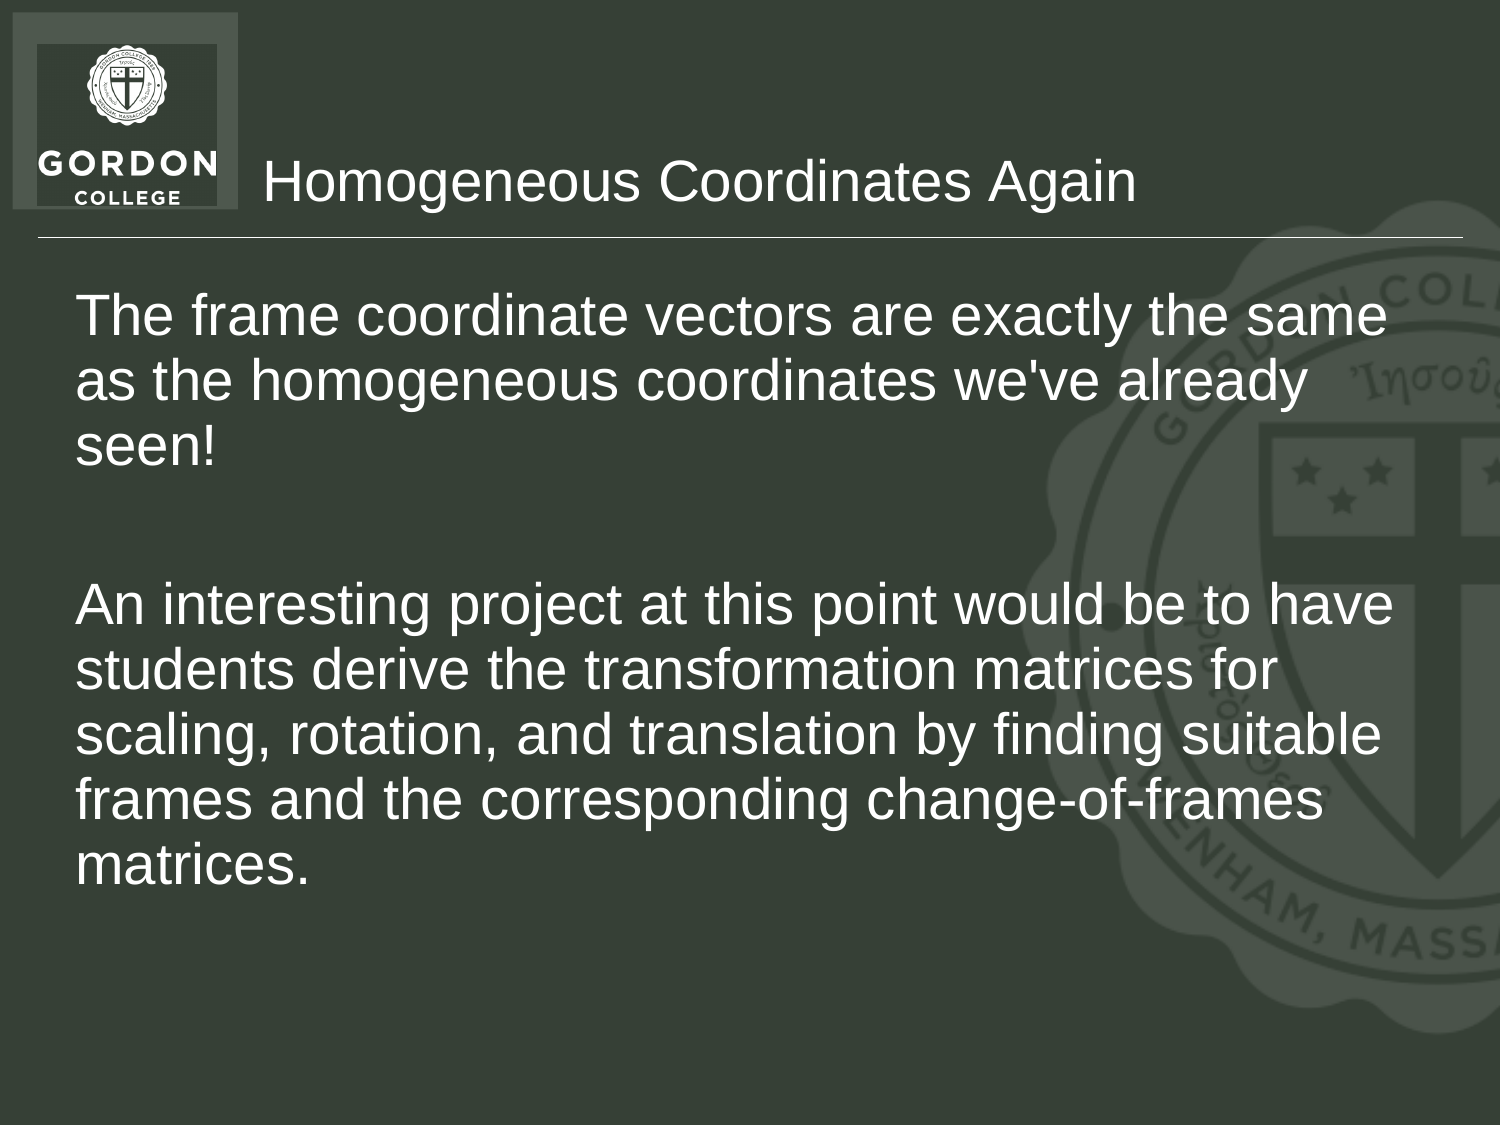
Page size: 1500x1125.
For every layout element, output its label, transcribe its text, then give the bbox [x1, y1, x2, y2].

title Homogeneous Coordinates Again [262, 145, 1463, 217]
subtitle The frame coordinate vectors are exactly the same as the homogeneous coordinates we've already seen! An interesting project at this point would be to have students derive the transformation matrices for scaling, rotation, and translation by finding suitable frames and the corresponding change-of-frames matrices. [75, 282, 1426, 1018]
picture [0, 0, 1500, 1125]
